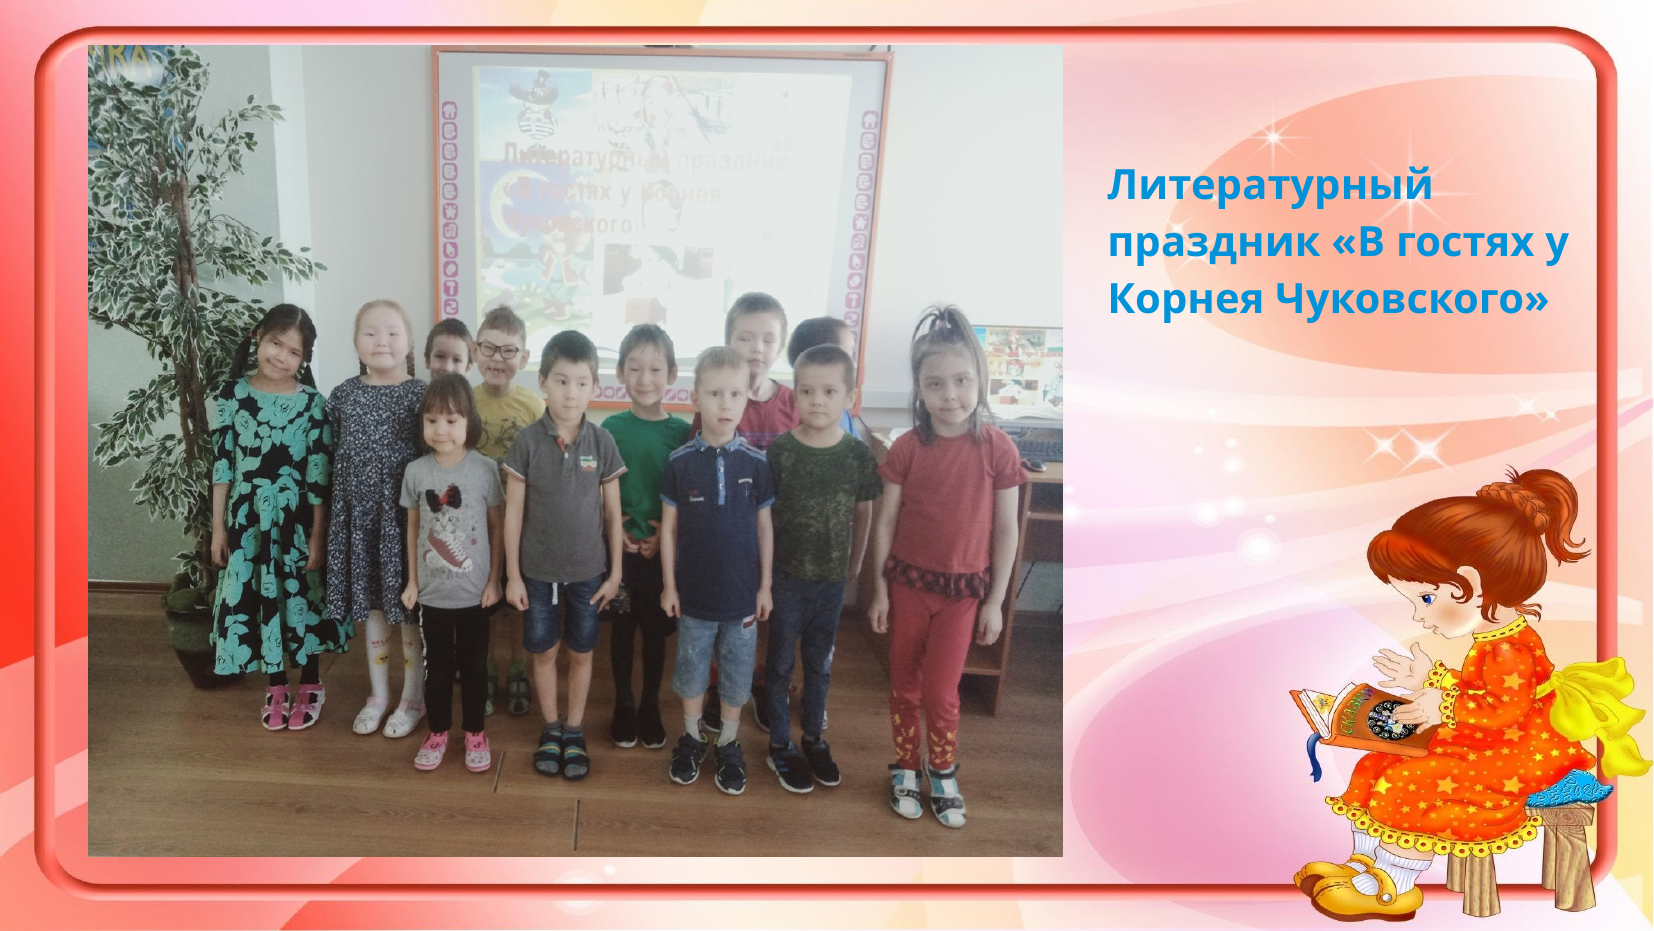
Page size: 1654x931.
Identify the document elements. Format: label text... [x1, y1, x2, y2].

text_box Литературный праздник «В гостях у Корнея Чуковского» [1092, 147, 1607, 355]
picture [0, 0, 1654, 931]
